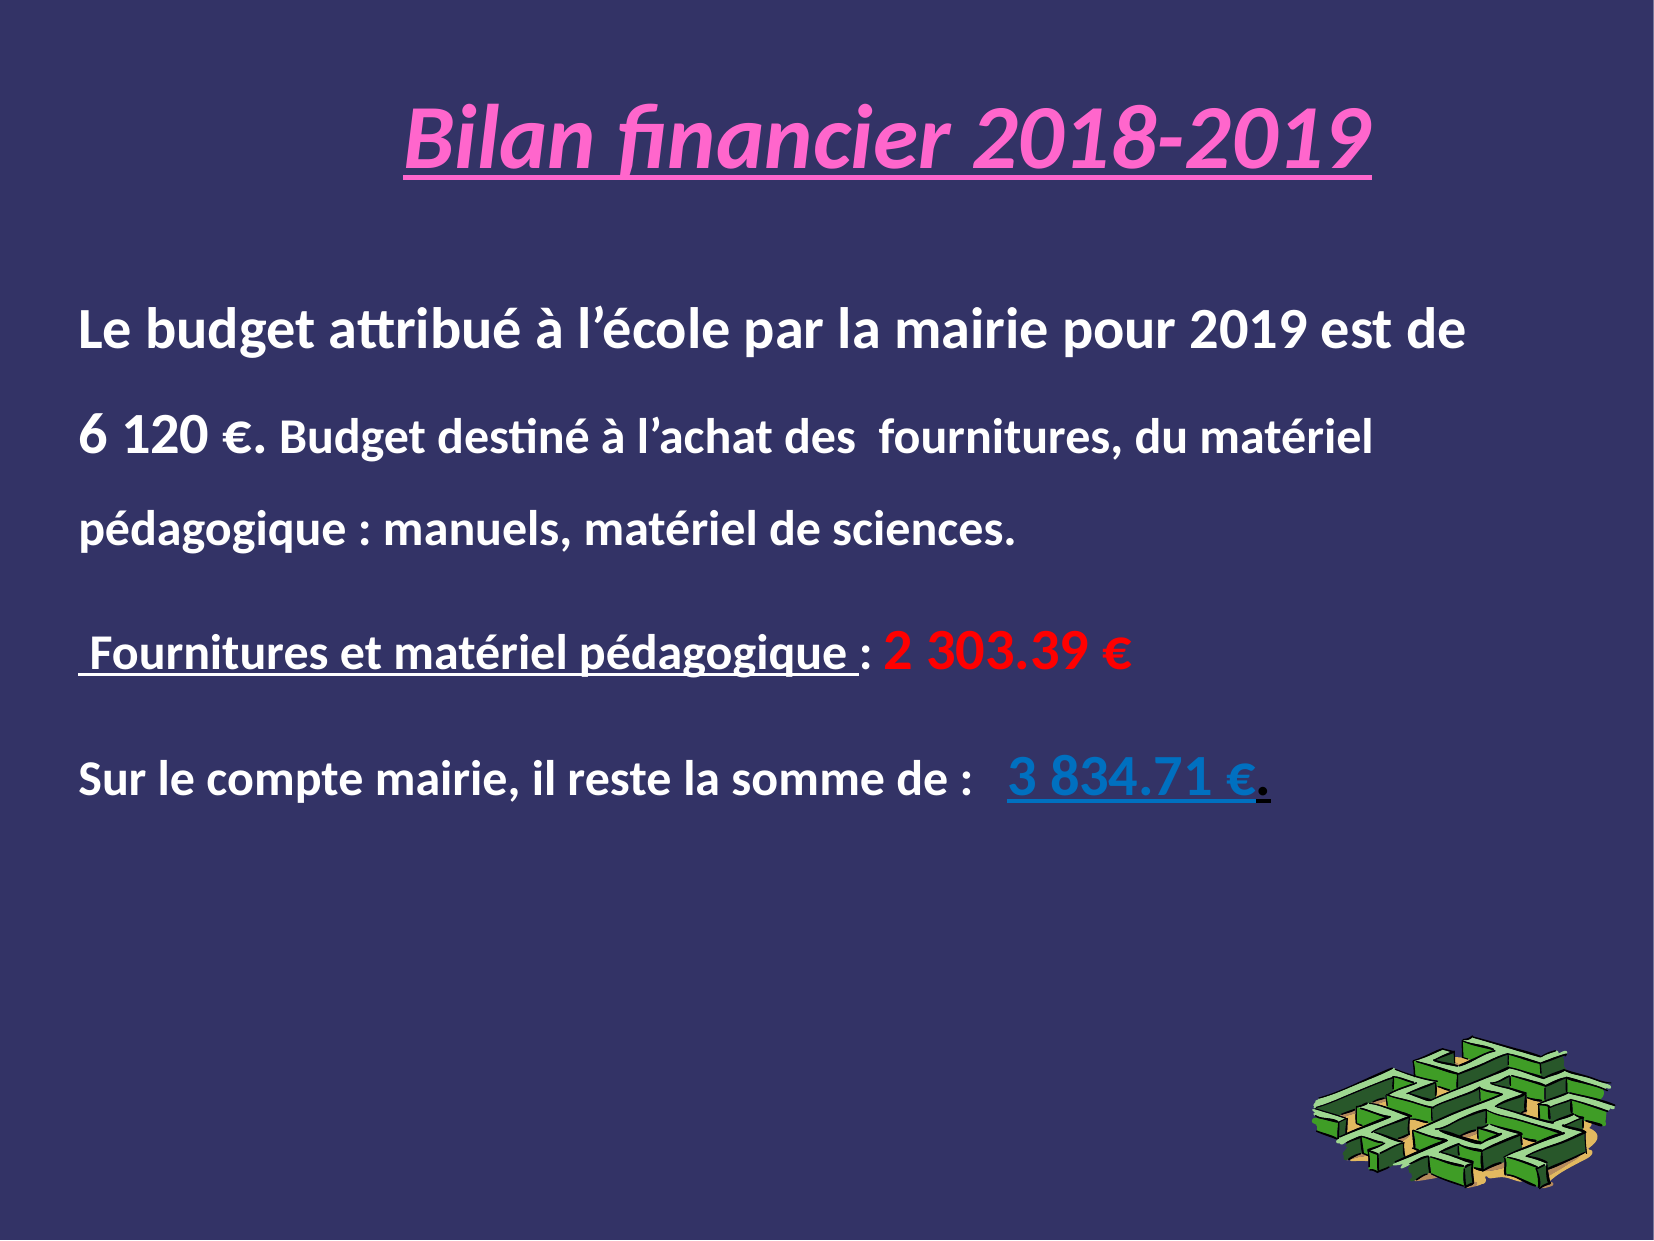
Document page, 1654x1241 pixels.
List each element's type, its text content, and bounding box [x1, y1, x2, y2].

text_box Le budget attribué à l’école par la mairie pour 2019 est de 6 120 €. Budget destiné à l’achat des fournitures, du matériel pédagogique : manuels, matériel de sciences. Fournitures et matériel pédagogique : 2 303.39 € Sur le compte mairie, il reste la somme de : 3 834.71 €. [63, 248, 1502, 814]
text_box Bilan financier 2018-2019 [388, 70, 1413, 195]
